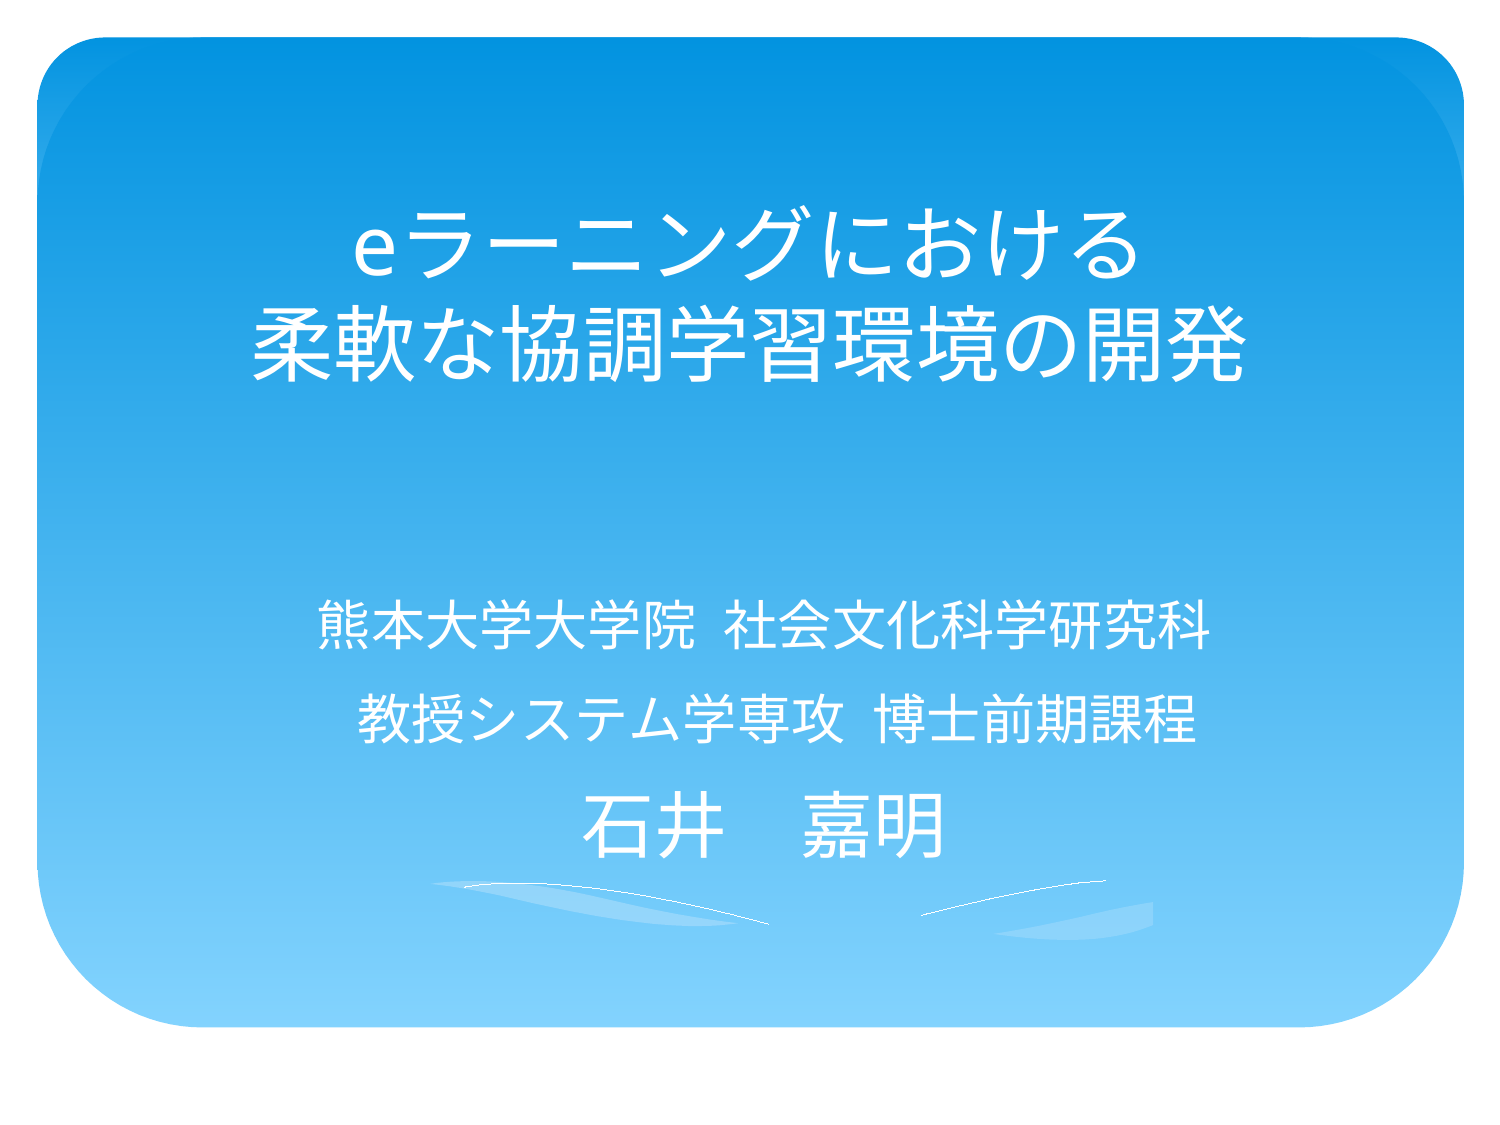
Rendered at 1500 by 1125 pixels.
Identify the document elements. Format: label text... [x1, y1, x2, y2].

list 熊本大学大学院 社会文化科学研究科 教授システム学専攻 博士前期課程 石井 嘉明 [218, 583, 1311, 1125]
title eラーニングにおける 柔軟な協調学習環境の開発 [112, 184, 1388, 477]
